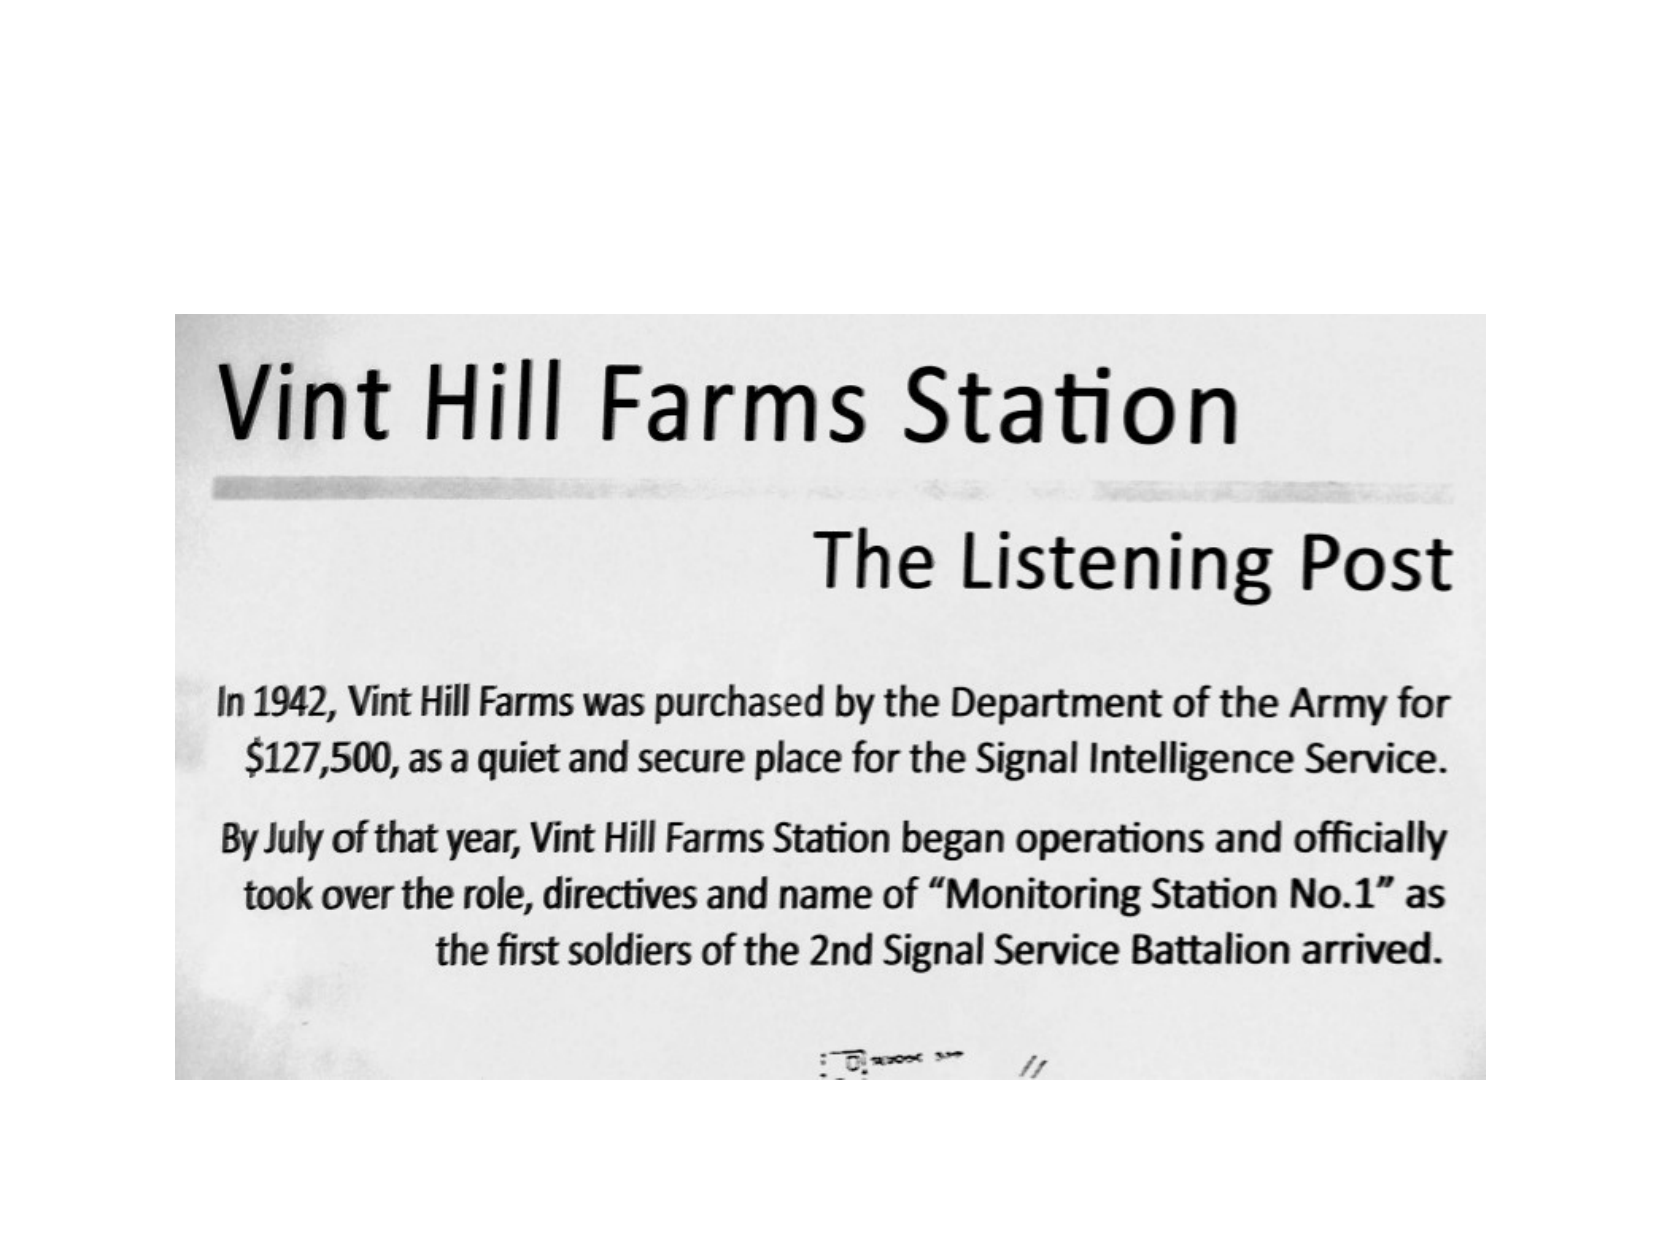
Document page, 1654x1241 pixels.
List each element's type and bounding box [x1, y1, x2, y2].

picture [175, 314, 1486, 1081]
